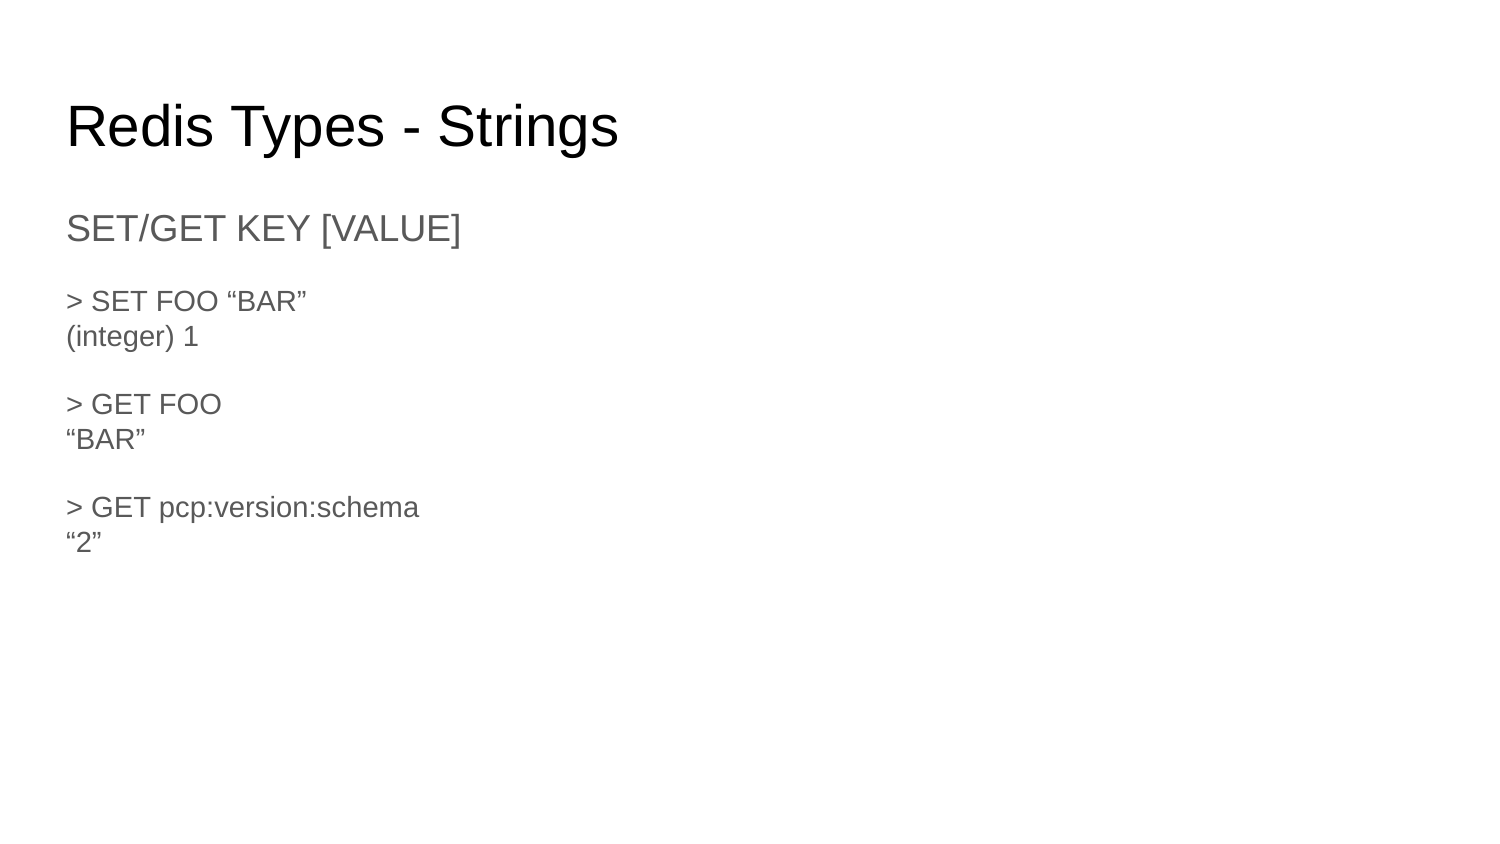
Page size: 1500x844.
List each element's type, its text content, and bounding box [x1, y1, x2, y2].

title Redis Types - Strings [51, 72, 1449, 167]
list SET/GET KEY [VALUE] > SET FOO “BAR” (integer) 1 > GET FOO “BAR” > GET pcp:version:schema “2” [51, 189, 1449, 750]
